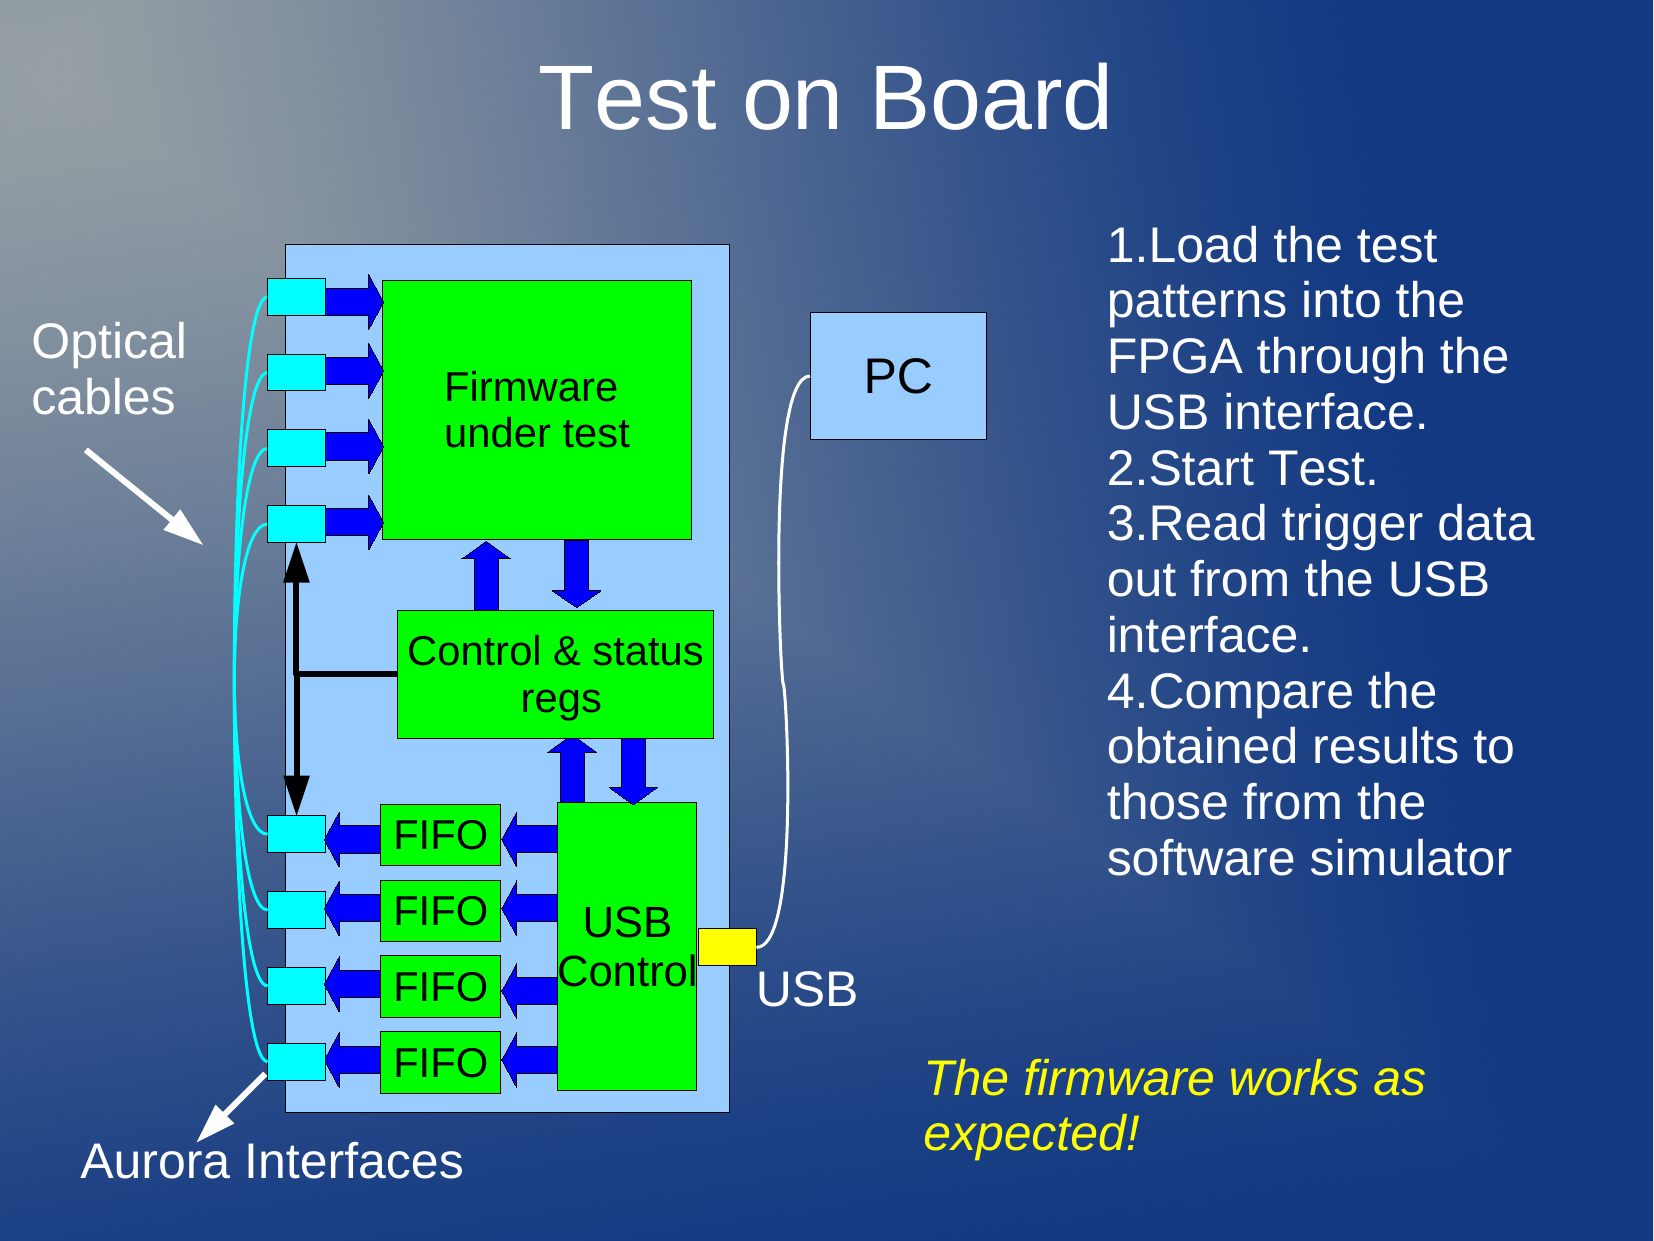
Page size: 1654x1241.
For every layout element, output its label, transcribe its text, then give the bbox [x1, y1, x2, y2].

text_box FIFO [380, 1031, 501, 1094]
text_box FIFO [380, 955, 501, 1018]
text_box PC [810, 312, 987, 440]
text_box USB Control [557, 802, 697, 1091]
text_box Load the test patterns into the FPGA through the USB interface. Start Test. Read trigger data out from the USB interface. Compare the obtained results to those from the software simulator [1092, 209, 1619, 1008]
text_box [285, 583, 294, 775]
text_box FIFO [380, 880, 501, 942]
picture [0, 0, 1654, 1241]
title Test on Board [82, 37, 1571, 159]
text_box The firmware works as expected! [908, 1042, 1626, 1190]
text_box Control & status regs [397, 610, 714, 739]
text_box Firmware under test [382, 280, 692, 540]
text_box [267, 244, 757, 1113]
text_box Aurora Interfaces [65, 1126, 495, 1209]
text_box Optical cables [16, 305, 224, 454]
text_box USB [741, 953, 879, 1037]
text_box FIFO [380, 804, 501, 866]
